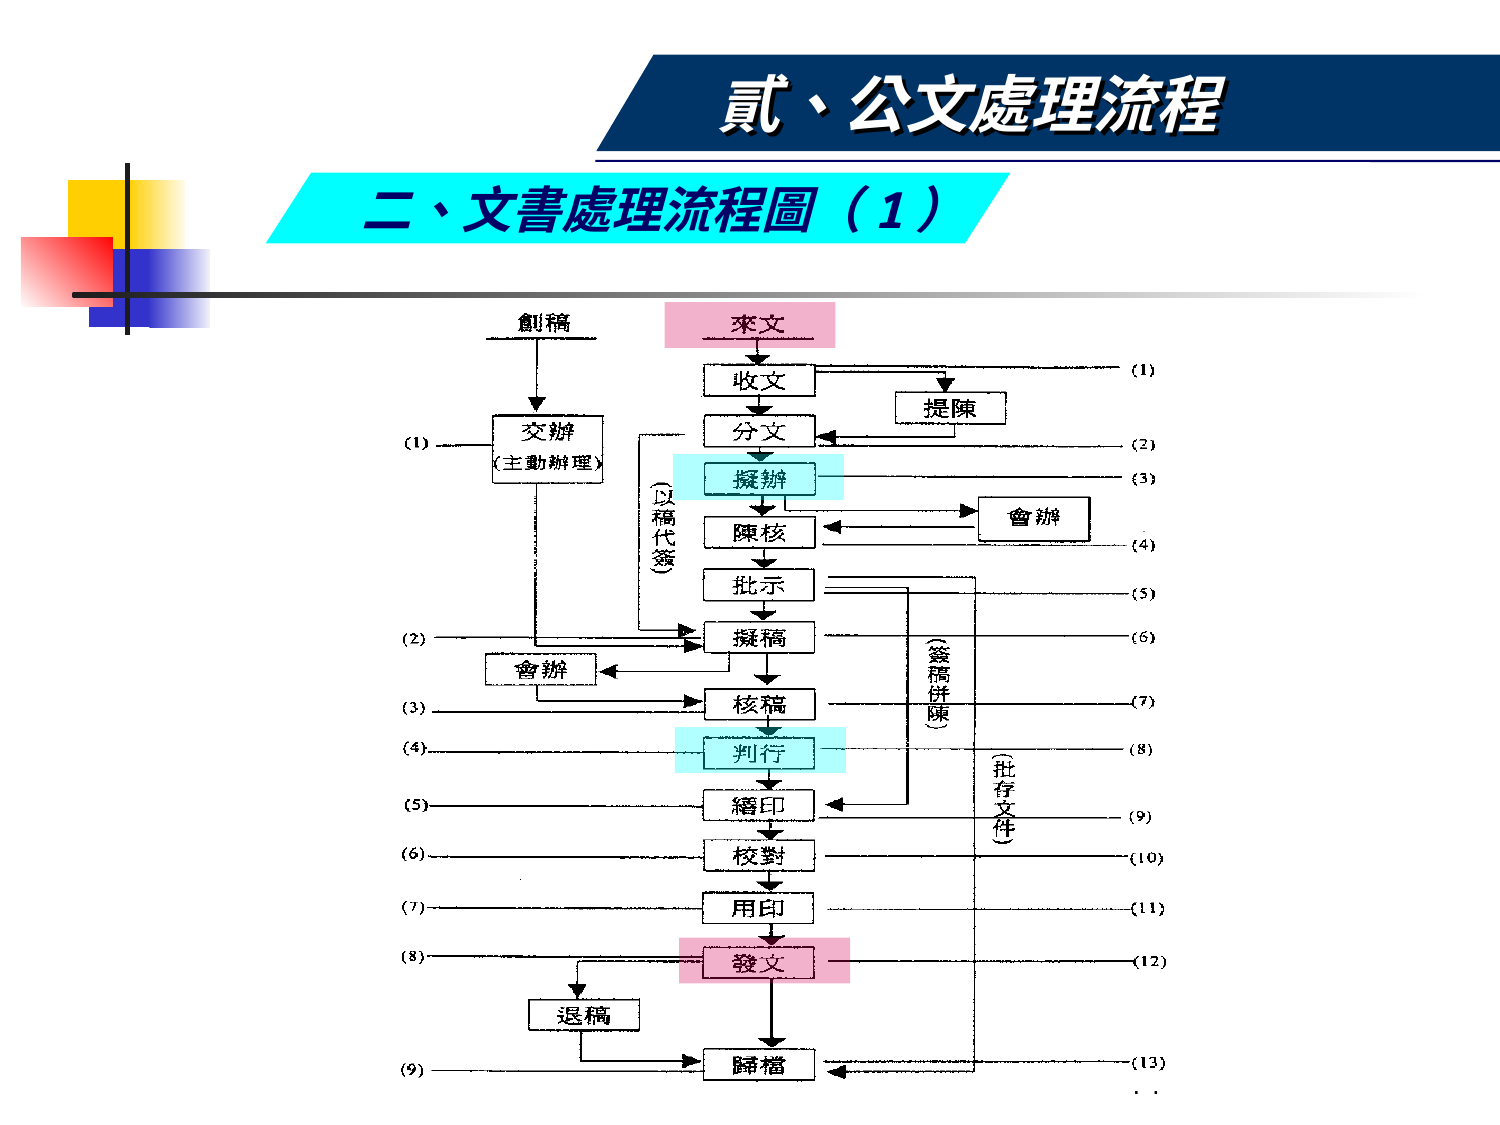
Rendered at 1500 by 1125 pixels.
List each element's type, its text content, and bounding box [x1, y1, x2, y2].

text_box 二、文書處理流程圖（1） [265, 172, 1011, 244]
text_box [665, 302, 835, 348]
text_box [679, 938, 850, 983]
text_box [673, 454, 844, 500]
text_box [675, 727, 846, 773]
text_box [1112, 1037, 1426, 1113]
chart [372, 301, 1199, 1091]
text_box 貳、公文處理流程 [596, 54, 1500, 152]
